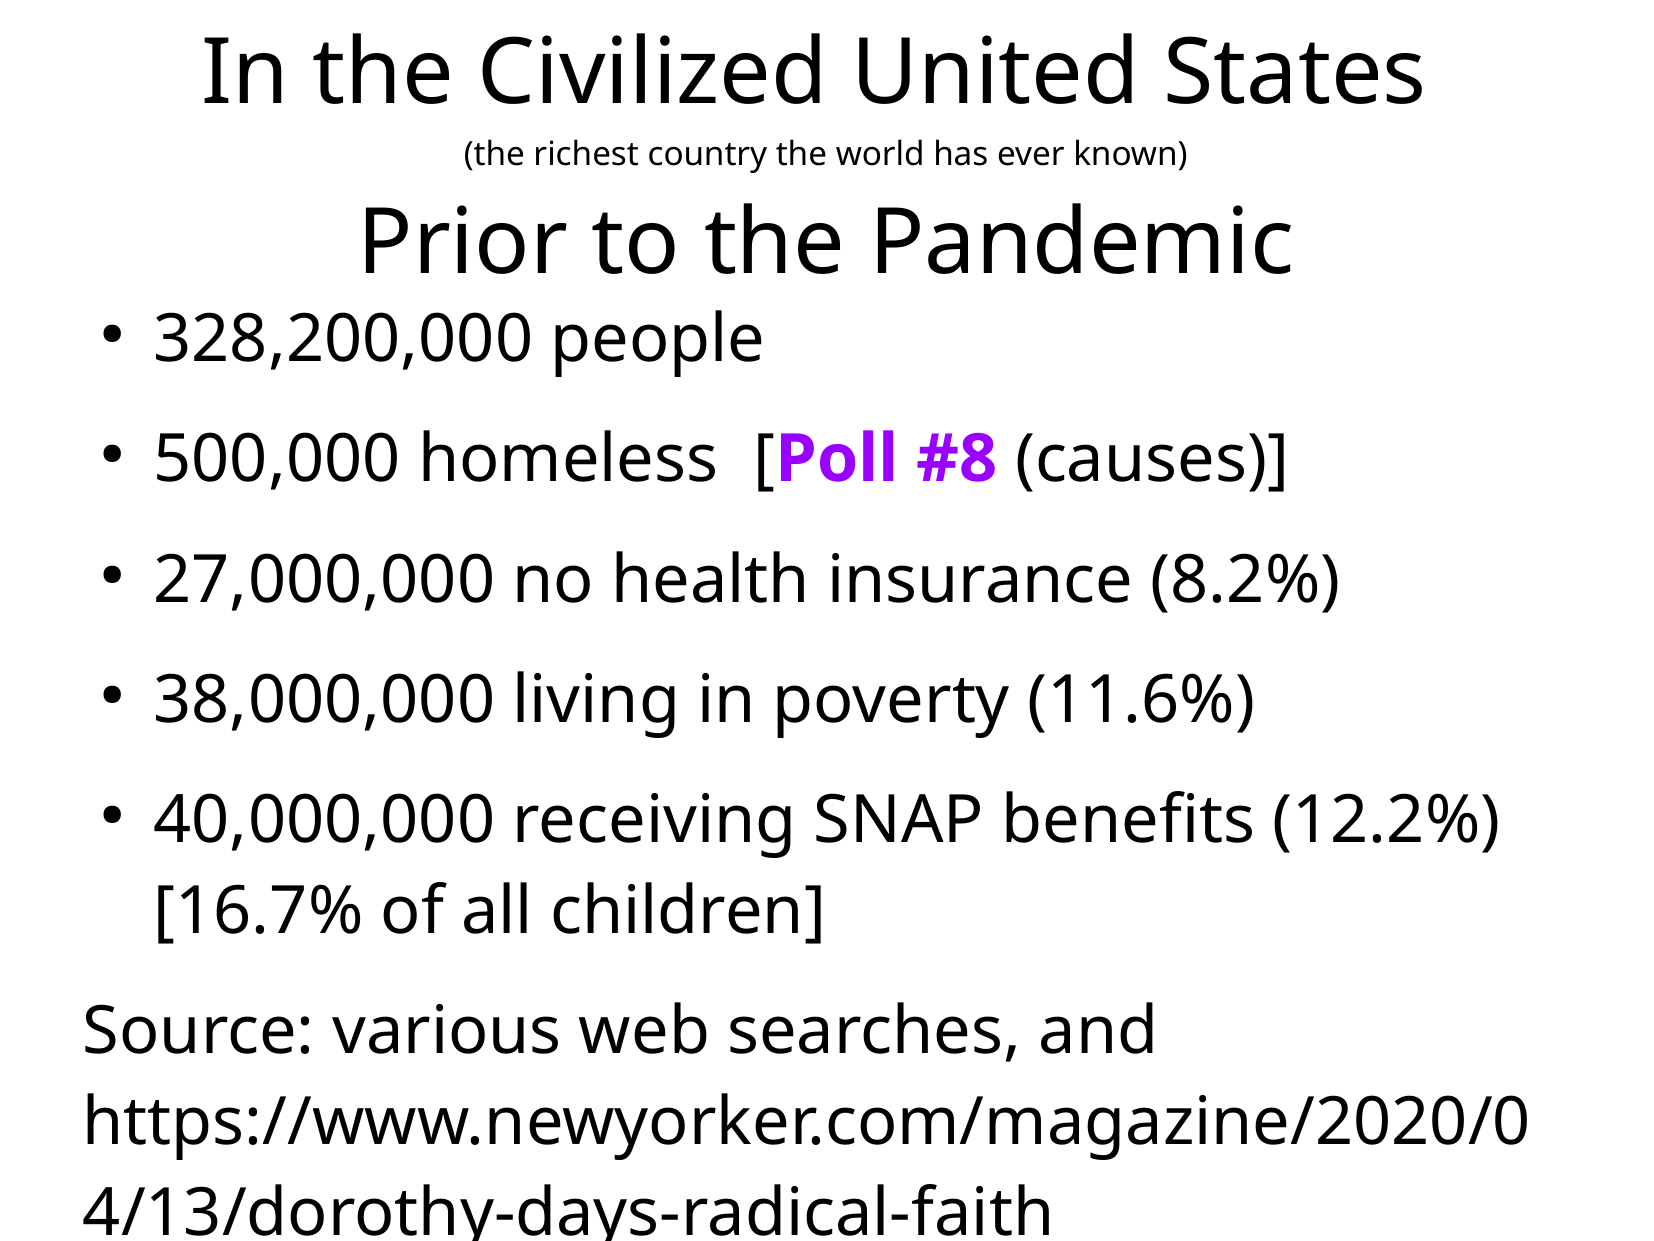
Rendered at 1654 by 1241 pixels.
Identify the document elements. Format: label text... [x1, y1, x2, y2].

title In the Civilized United States (the richest country the world has ever known) Prior to the Pandemic [82, 21, 1571, 285]
list 328,200,000 people 500,000 homeless [Poll #8 (causes)] 27,000,000 no health insurance (8.2%) 38,000,000 living in poverty (11.6%) 40,000,000 receiving SNAP benefits (12.2%) [16.7% of all children] Source: various web searches, and https://www.newyorker.com/magazine/2020/04/13/dorothy-days-radical-faith [82, 290, 1571, 1167]
